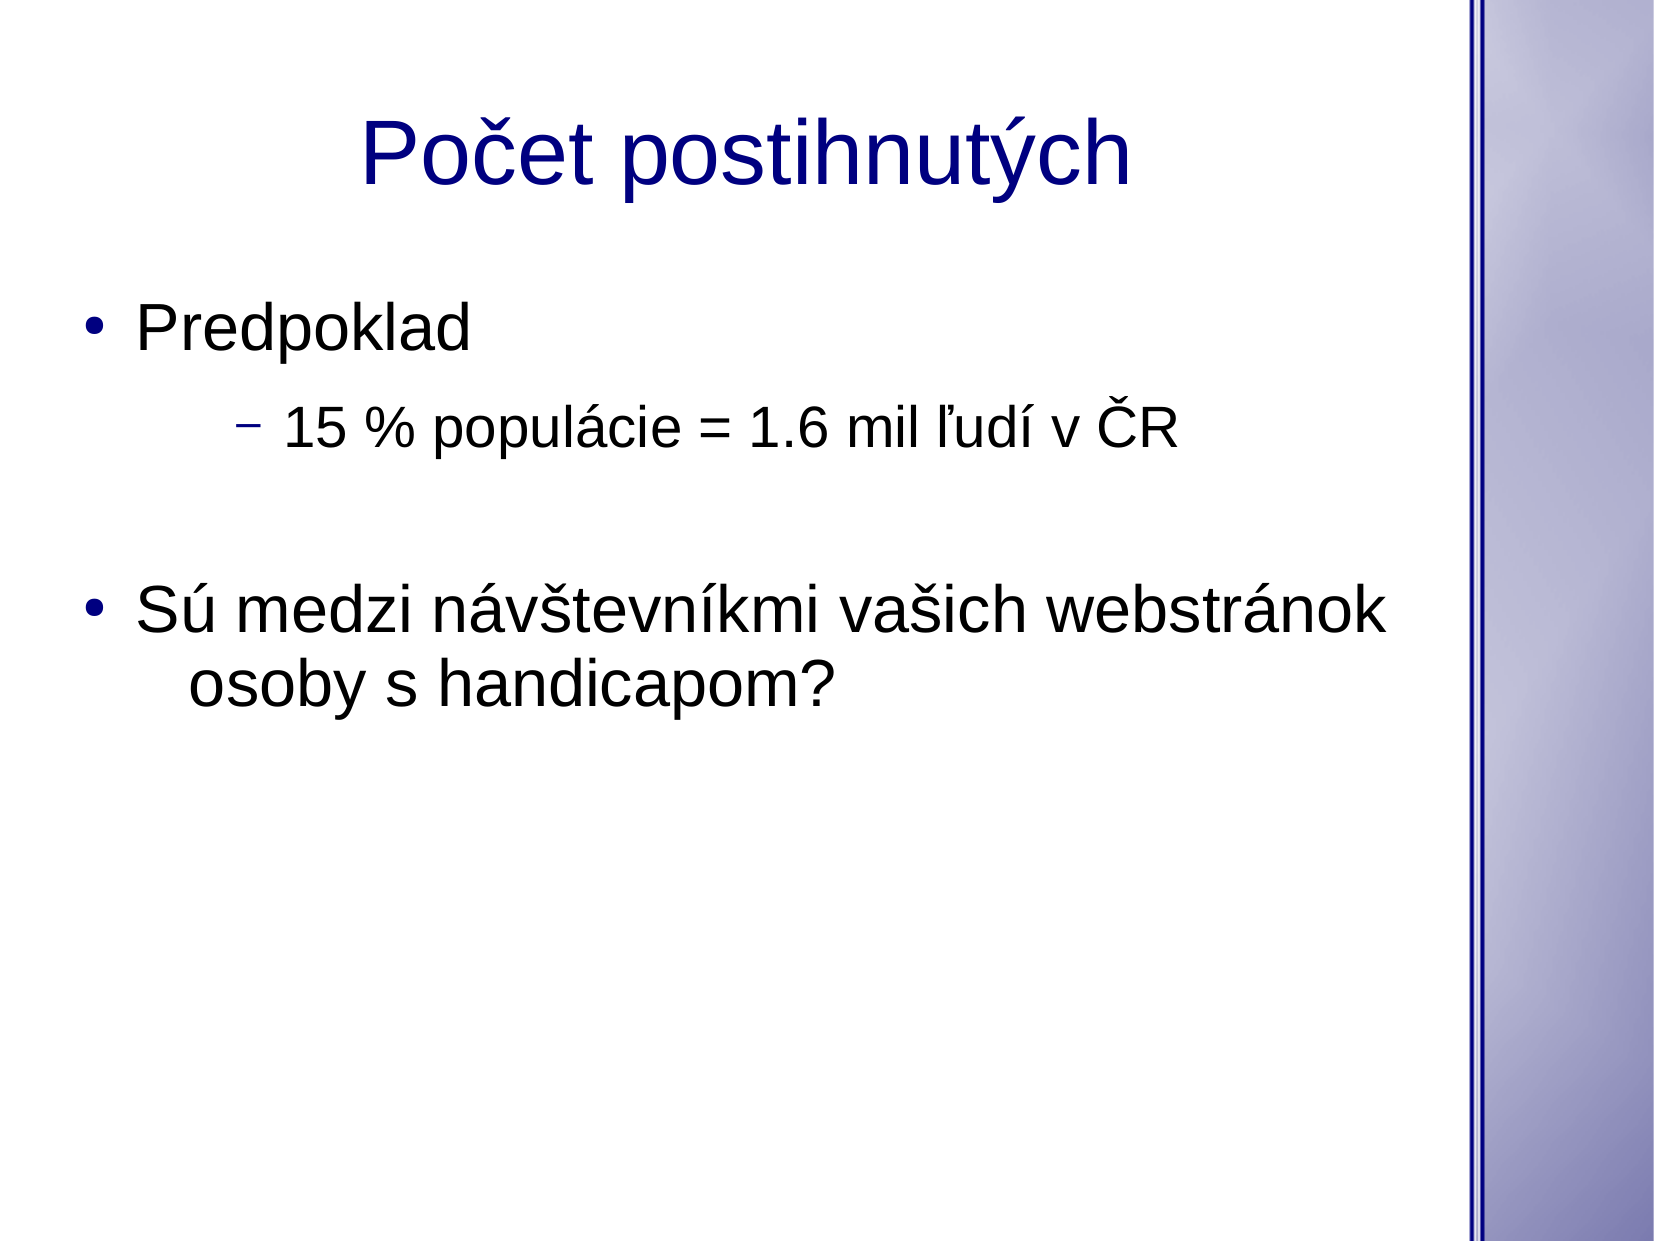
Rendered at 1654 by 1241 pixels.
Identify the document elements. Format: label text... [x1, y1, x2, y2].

list Predpoklad 15 % populácie = 1.6 mil ľudí v ČR Sú medzi návštevníkmi vašich webstránok osoby s handicapom? [47, 290, 1447, 1094]
picture [0, 0, 1654, 1241]
title Počet postihnutých [47, 56, 1447, 250]
